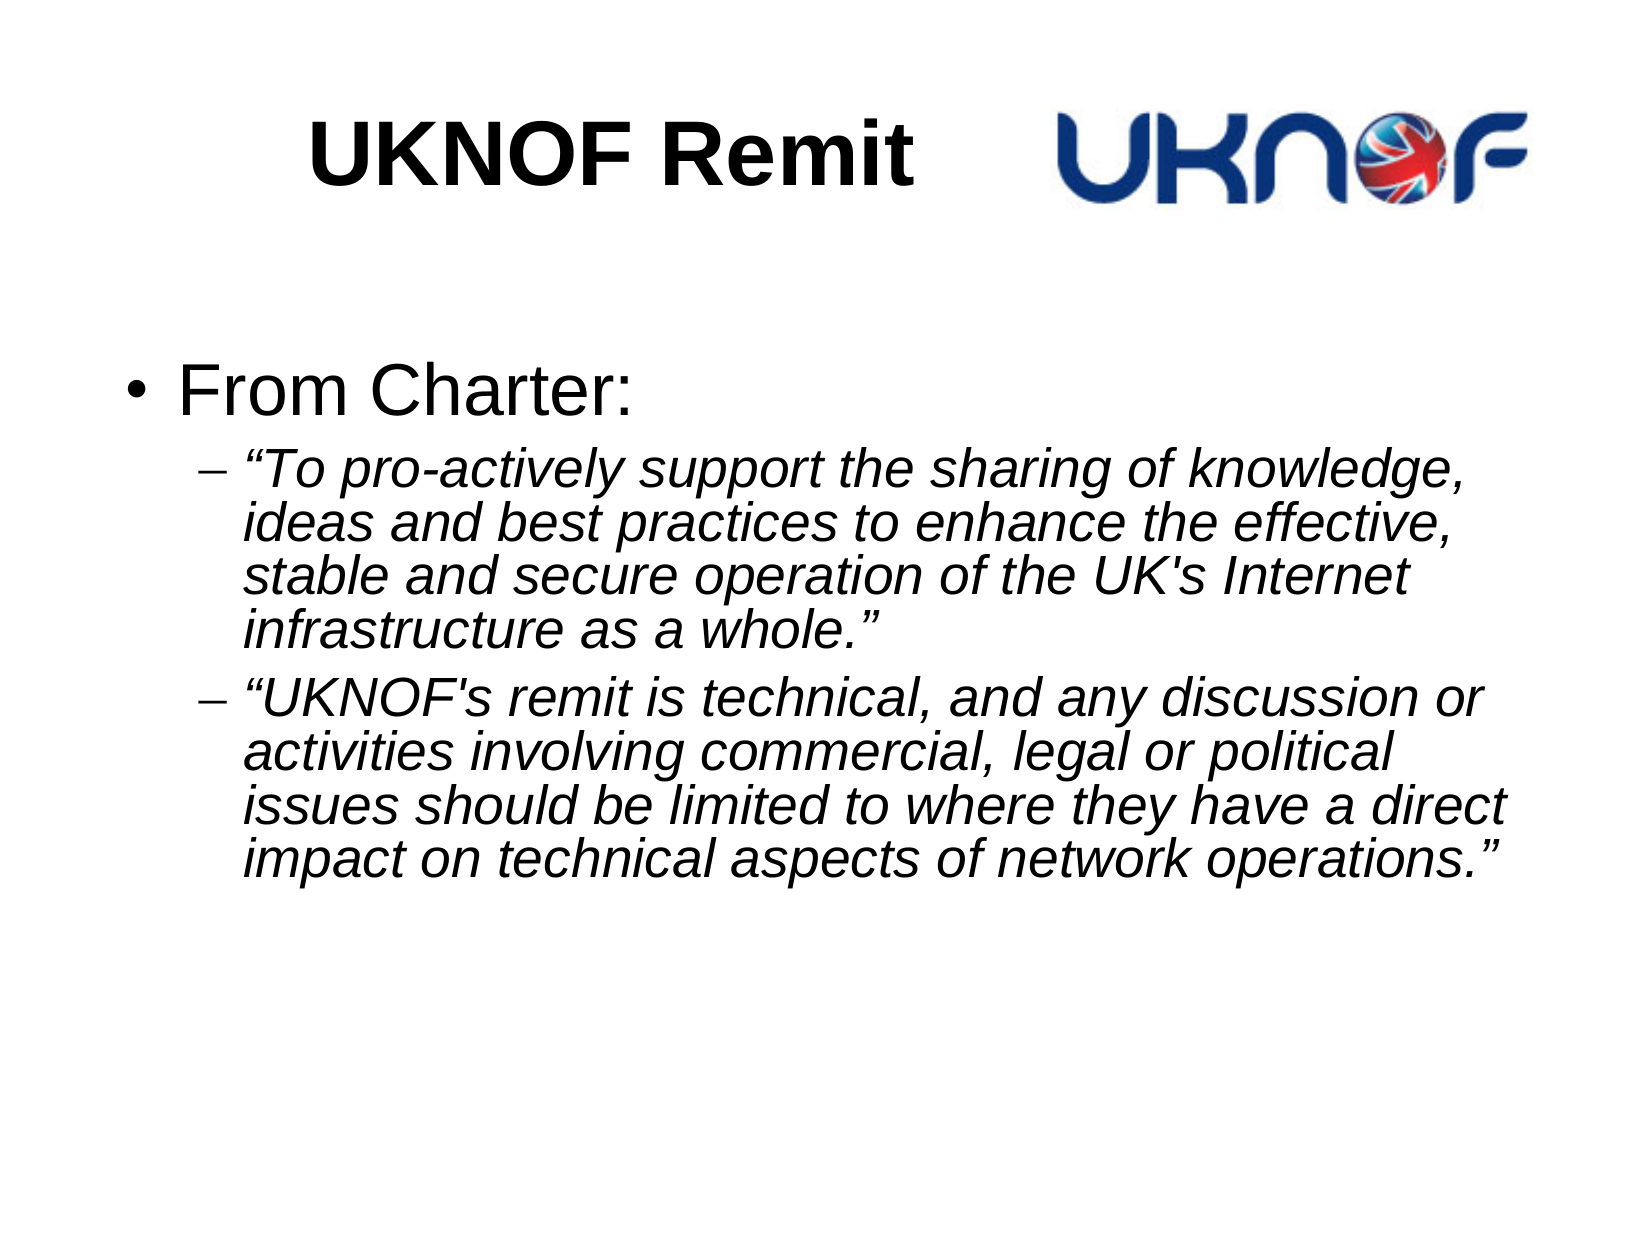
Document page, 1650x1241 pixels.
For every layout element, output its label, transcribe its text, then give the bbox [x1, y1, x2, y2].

list From Charter: “To pro-actively support the sharing of knowledge, ideas and best practices to enhance the effective, stable and secure operation of the UK's Internet infrastructure as a whole.” “UKNOF's remit is technical, and any discussion or activities involving commercial, legal or political issues should be limited to where they have a direct impact on technical aspects of network operations.” [123, 358, 1526, 1103]
picture [1100, 93, 1536, 225]
title UKNOF Remit [123, 55, 1100, 262]
